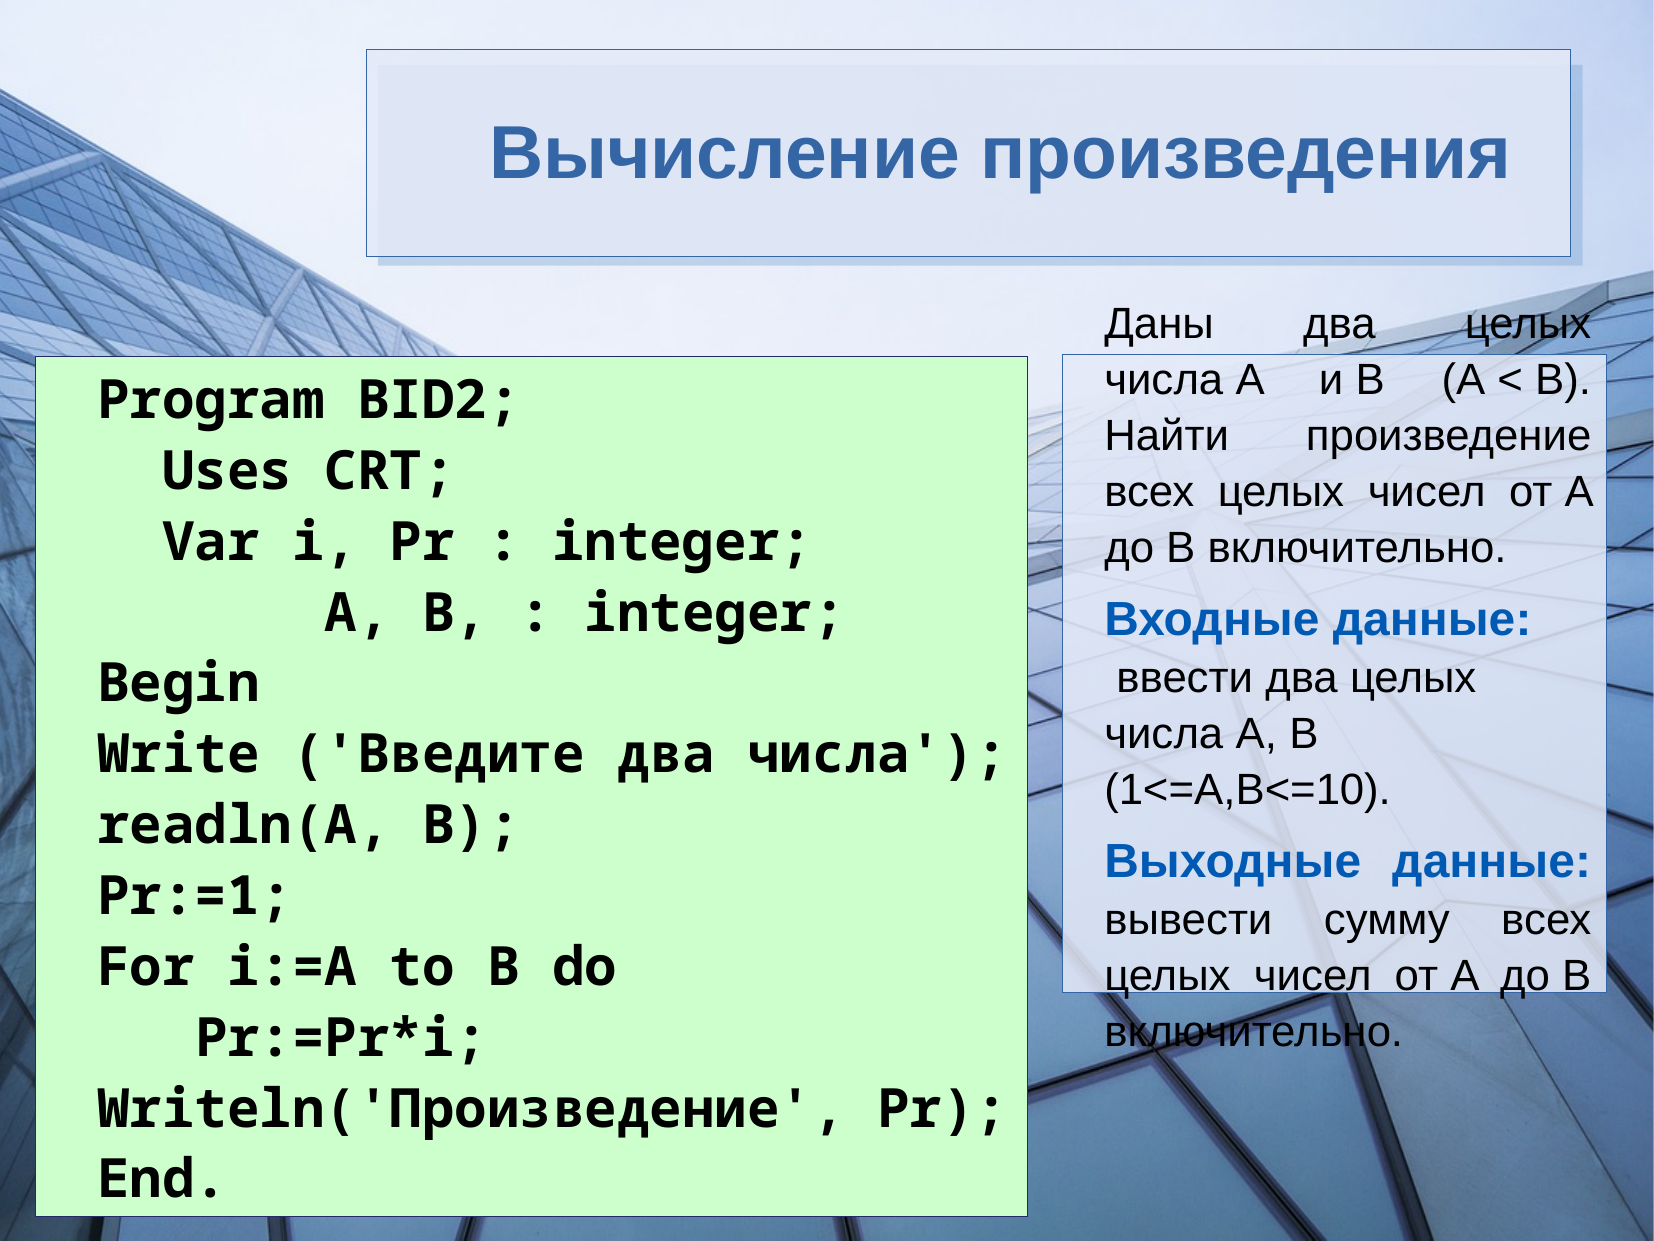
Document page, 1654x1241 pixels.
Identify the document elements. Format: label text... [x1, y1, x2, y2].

text_box [377, 64, 1583, 266]
text_box Program BID2; Uses CRT; Var i, Pr : integer; А, В, : integer; Begin Write ('Введите два числа'); readln(А, В); Pr:=1; For i:=A to B do Pr:=Pr*i; Writeln('Произведение', Pr); End. [35, 356, 1028, 1217]
text_box Даны два целых числа A и B (A < B). Найти произведение всех целых чисел от A до B включительно. Входные данные: ввести два целых числа A, B (1<=A,B<=10). Выходные данные: вывести сумму всех целых чисел от A до B включительно. [1062, 354, 1607, 993]
title Вычисление произведения [366, 49, 1571, 257]
picture [0, 0, 1654, 1241]
